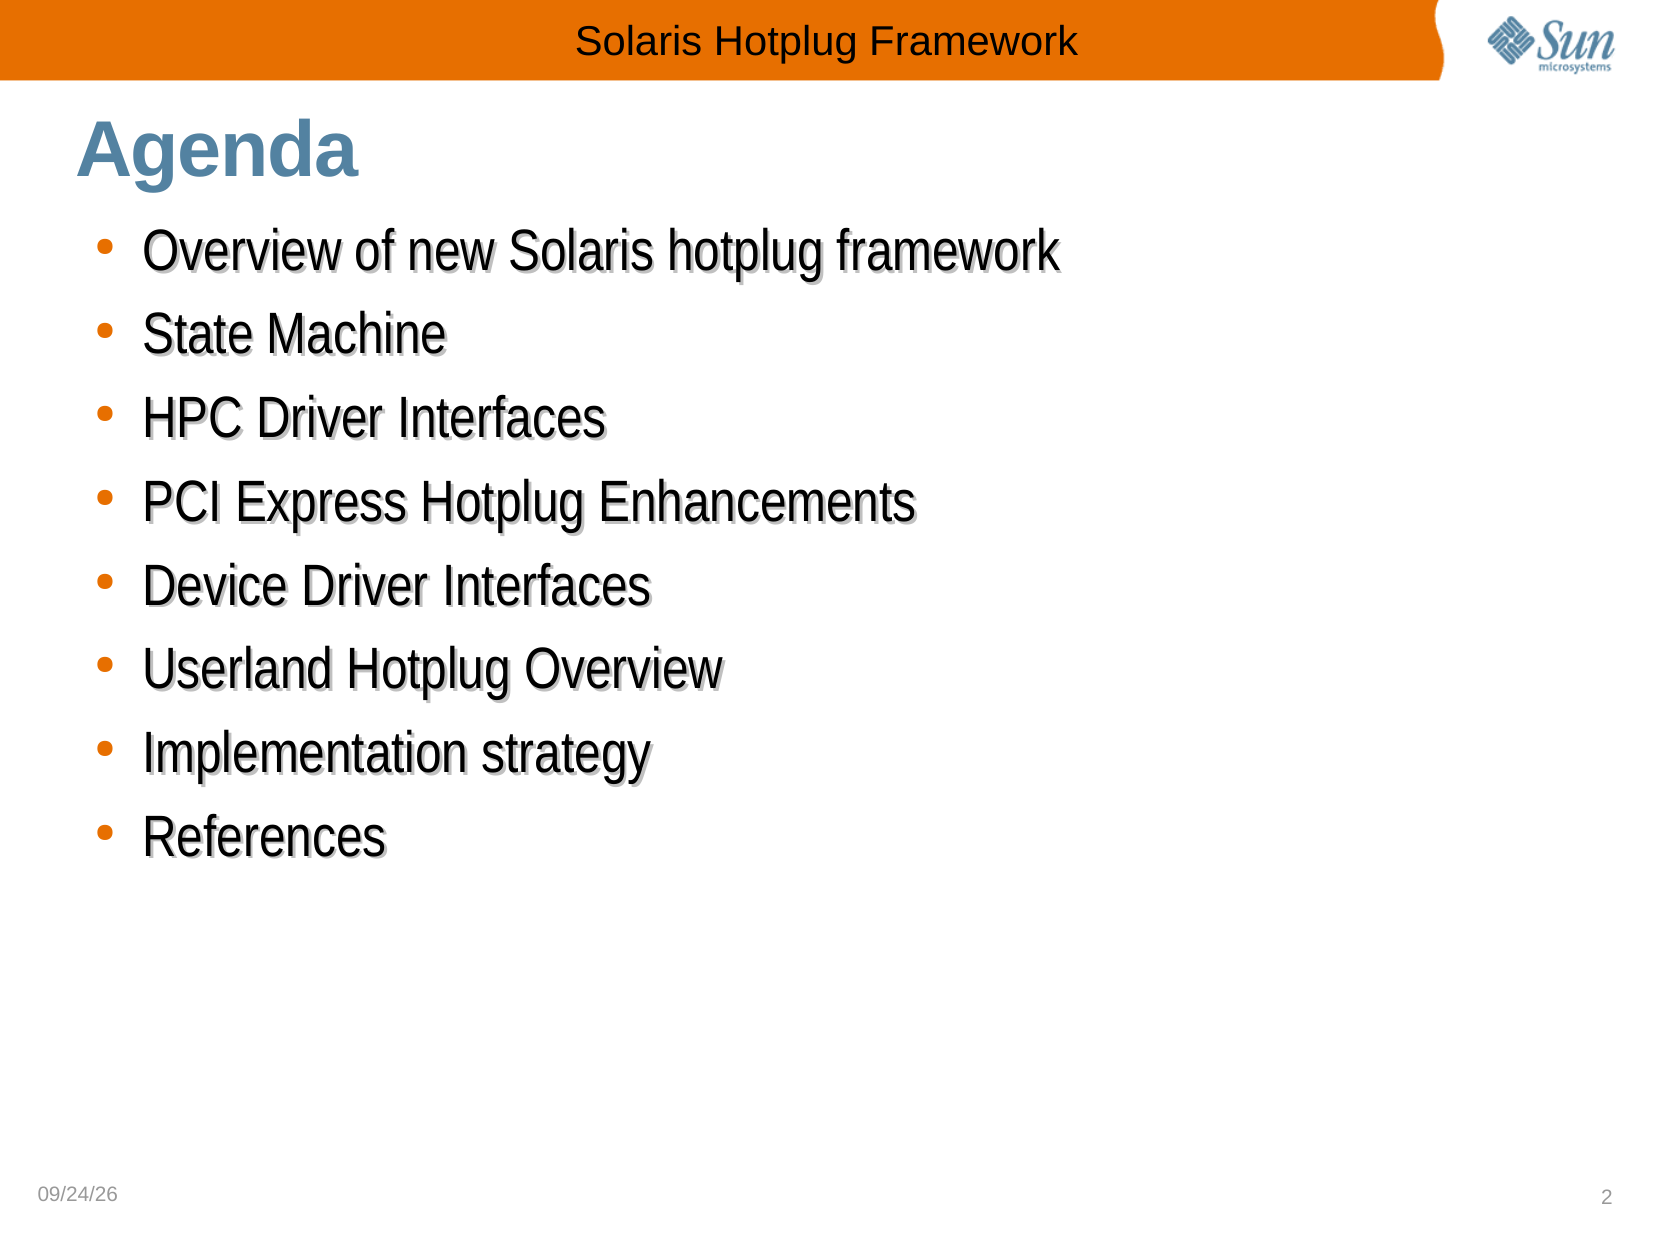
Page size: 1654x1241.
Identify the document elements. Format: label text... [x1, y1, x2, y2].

title Agenda [75, 112, 1577, 206]
list Overview of new Solaris hotplug framework State Machine HPC Driver Interfaces PCI Express Hotplug Enhancements Device Driver Interfaces Userland Hotplug Overview Implementation strategy References [75, 225, 1613, 1201]
picture [0, 0, 1654, 83]
